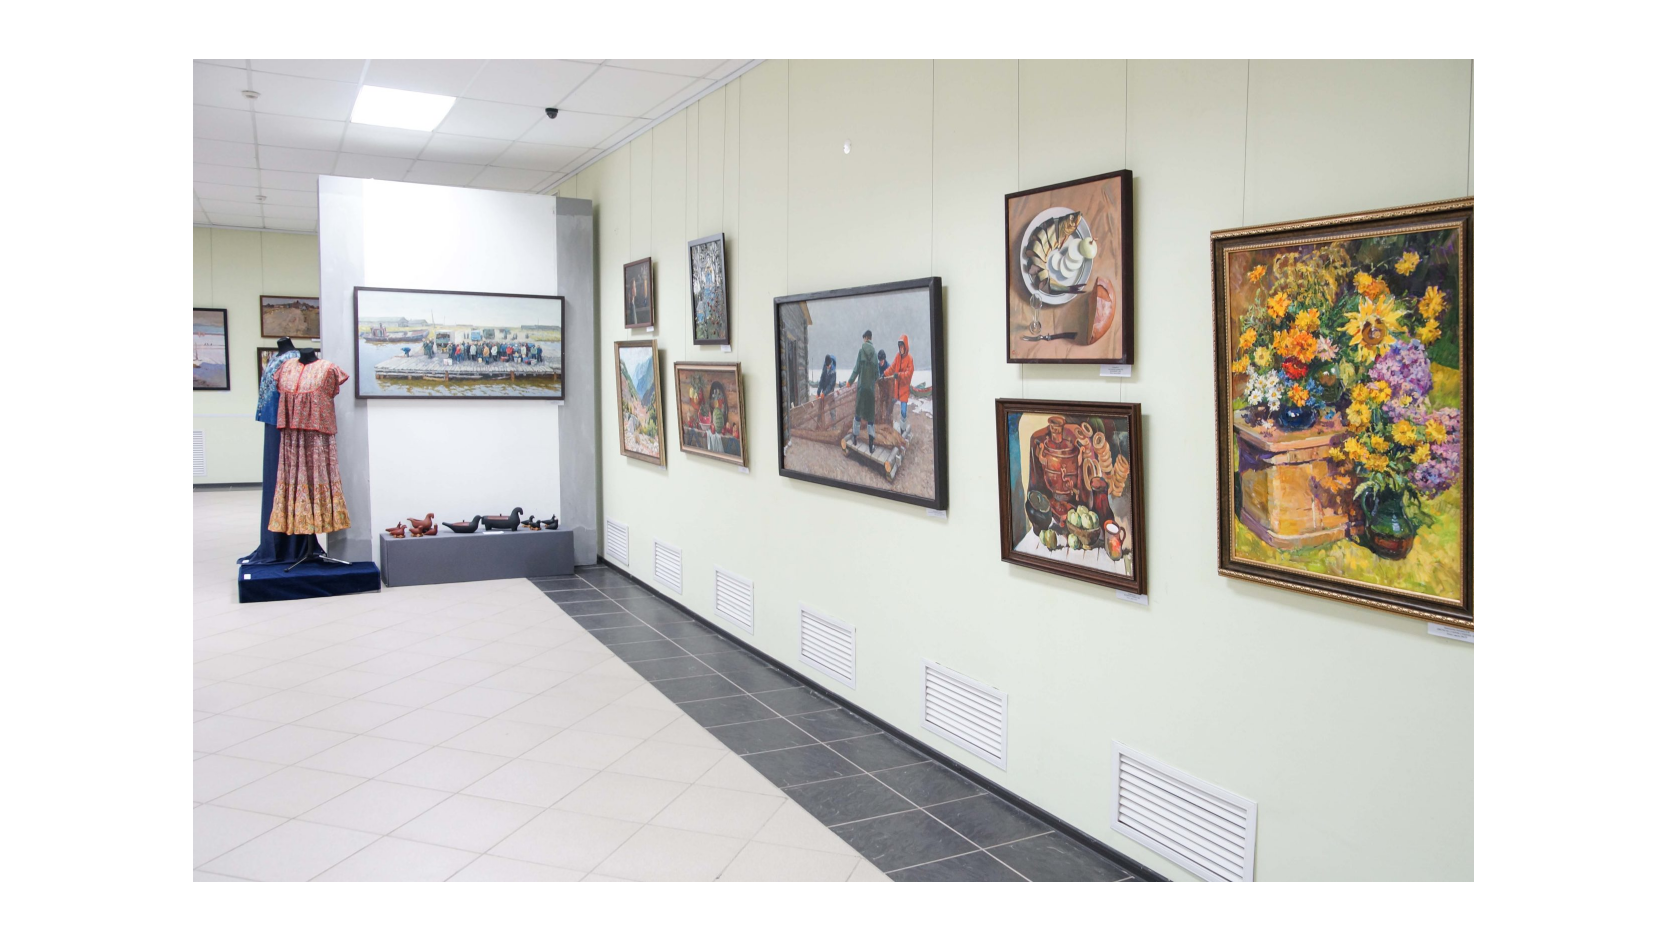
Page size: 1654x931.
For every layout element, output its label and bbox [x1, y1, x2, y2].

picture [193, 59, 1474, 882]
